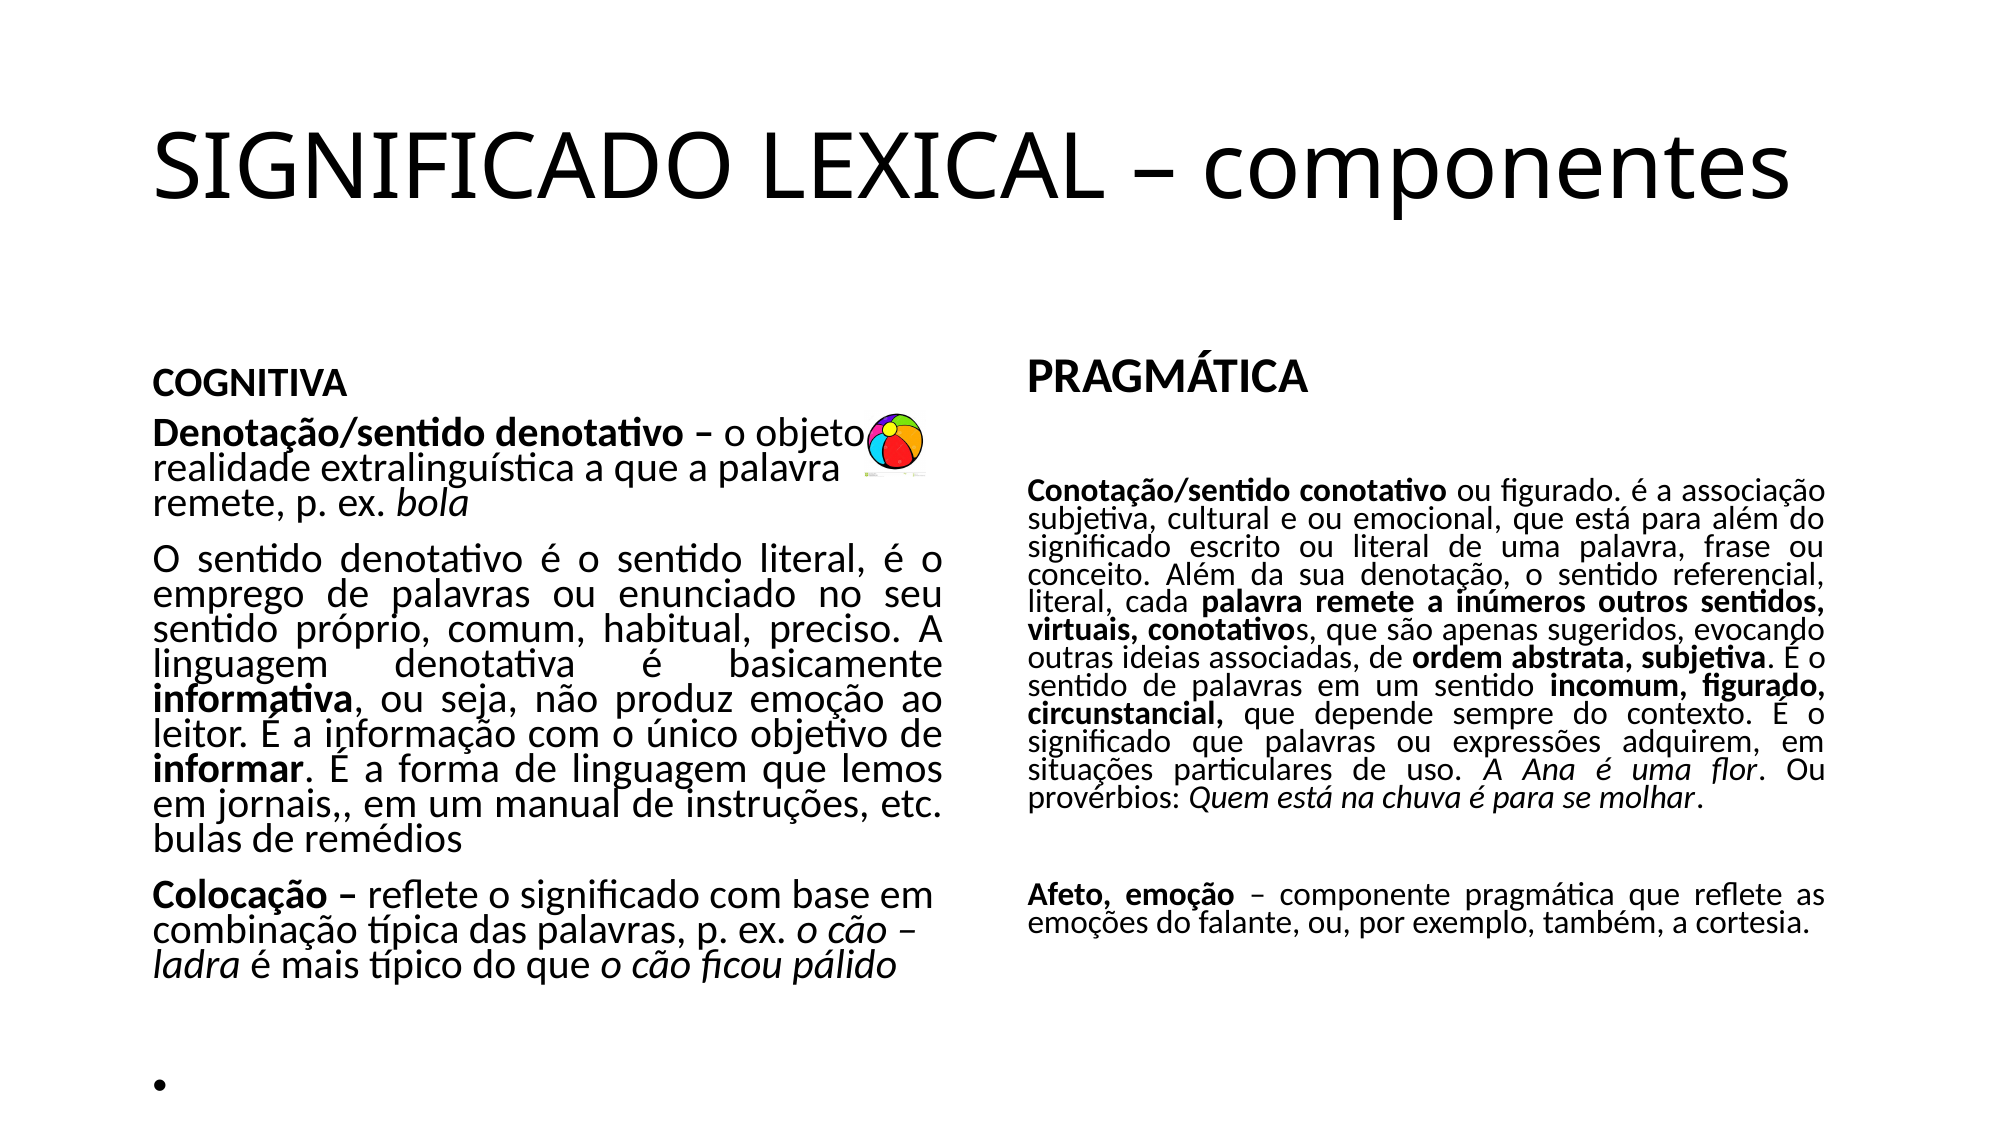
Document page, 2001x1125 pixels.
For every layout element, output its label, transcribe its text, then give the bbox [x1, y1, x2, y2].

list Conotação/sentido conotativo ou figurado. é a associação subjetiva, cultural e ou emocional, que está para além do significado escrito ou literal de uma palavra, frase ou conceito. Além da sua denotação, o sentido referencial, literal, cada palavra remete a inúmeros outros sentidos, virtuais, conotativos, que são apenas sugeridos, evocando outras ideias associadas, de ordem abstrata, subjetiva. É o sentido de palavras em um sentido incomum, figurado, circunstancial, que depende sempre do contexto. É o significado que palavras ou expressões adquirem, em situações particulares de uso. A Ana é uma flor. Ou provérbios: Quem está na chuva é para se molhar. Afeto, emoção – componente pragmática que reflete as emoções do falante, ou, por exemplo, também, a cortesia. [1012, 410, 1863, 1066]
list COGNITIVA [137, 275, 984, 410]
title SIGNIFICADO LEXICAL – componentes [137, 59, 1863, 278]
picture [864, 410, 926, 477]
list Denotação/sentido denotativo – o objeto da realidade extralinguística a que a palavra remete, p. ex. bola O sentido denotativo é o sentido literal, é o emprego de palavras ou enunciado no seu sentido próprio, comum, habitual, preciso. A linguagem denotativa é basicamente informativa, ou seja, não produz emoção ao leitor. É a informação com o único objetivo de informar. É a forma de linguagem que lemos em jornais,, em um manual de instruções, etc. bulas de remédios Colocação – reflete o significado com base em combinação típica das palavras, p. ex. o cão – ladra é mais típico do que o cão ficou pálido [137, 410, 984, 1016]
list PRAGMÁTICA [1012, 275, 1863, 410]
